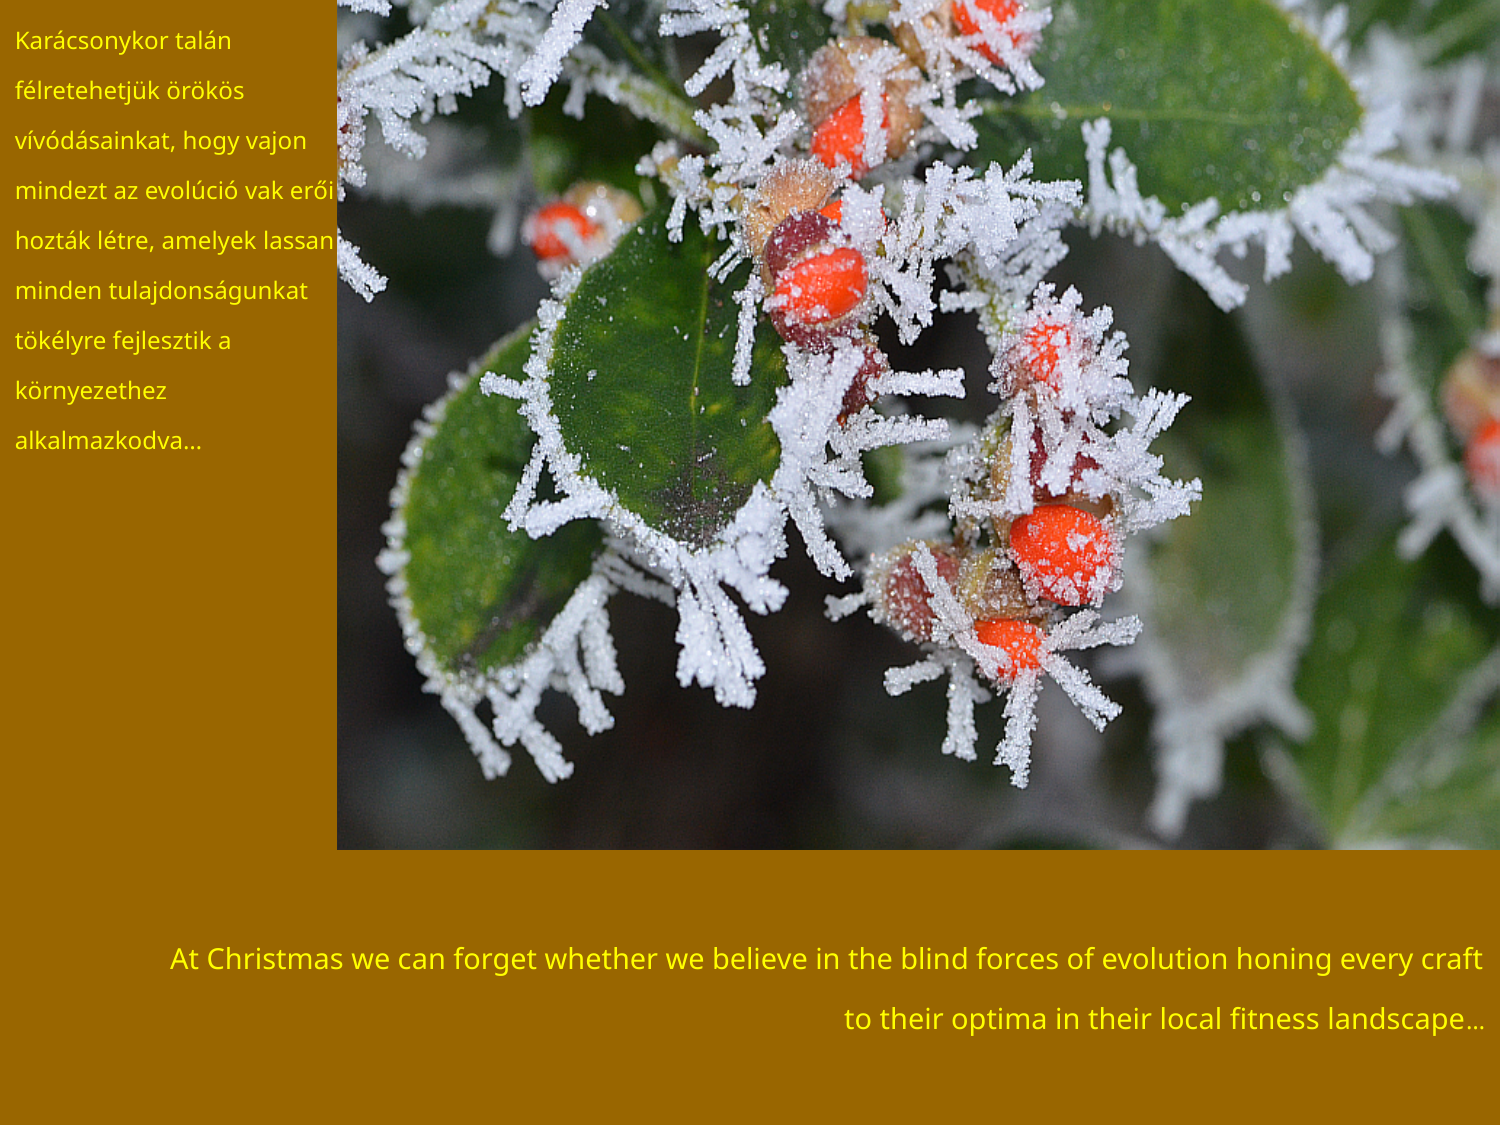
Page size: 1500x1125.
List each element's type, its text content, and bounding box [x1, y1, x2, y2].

picture [337, 0, 1500, 850]
text_box At Christmas we can forget whether we believe in the blind forces of evolution honing every craft to their optima in their local fitness landscape… [137, 912, 1500, 1125]
text_box Karácsonykor talán félretehetjük örökös vívódásainkat, hogy vajon mindezt az evolúció vak erői hozták létre, amelyek lassan minden tulajdonságunkat tökélyre fejlesztik a környezethez alkalmazkodva… [0, 0, 337, 526]
